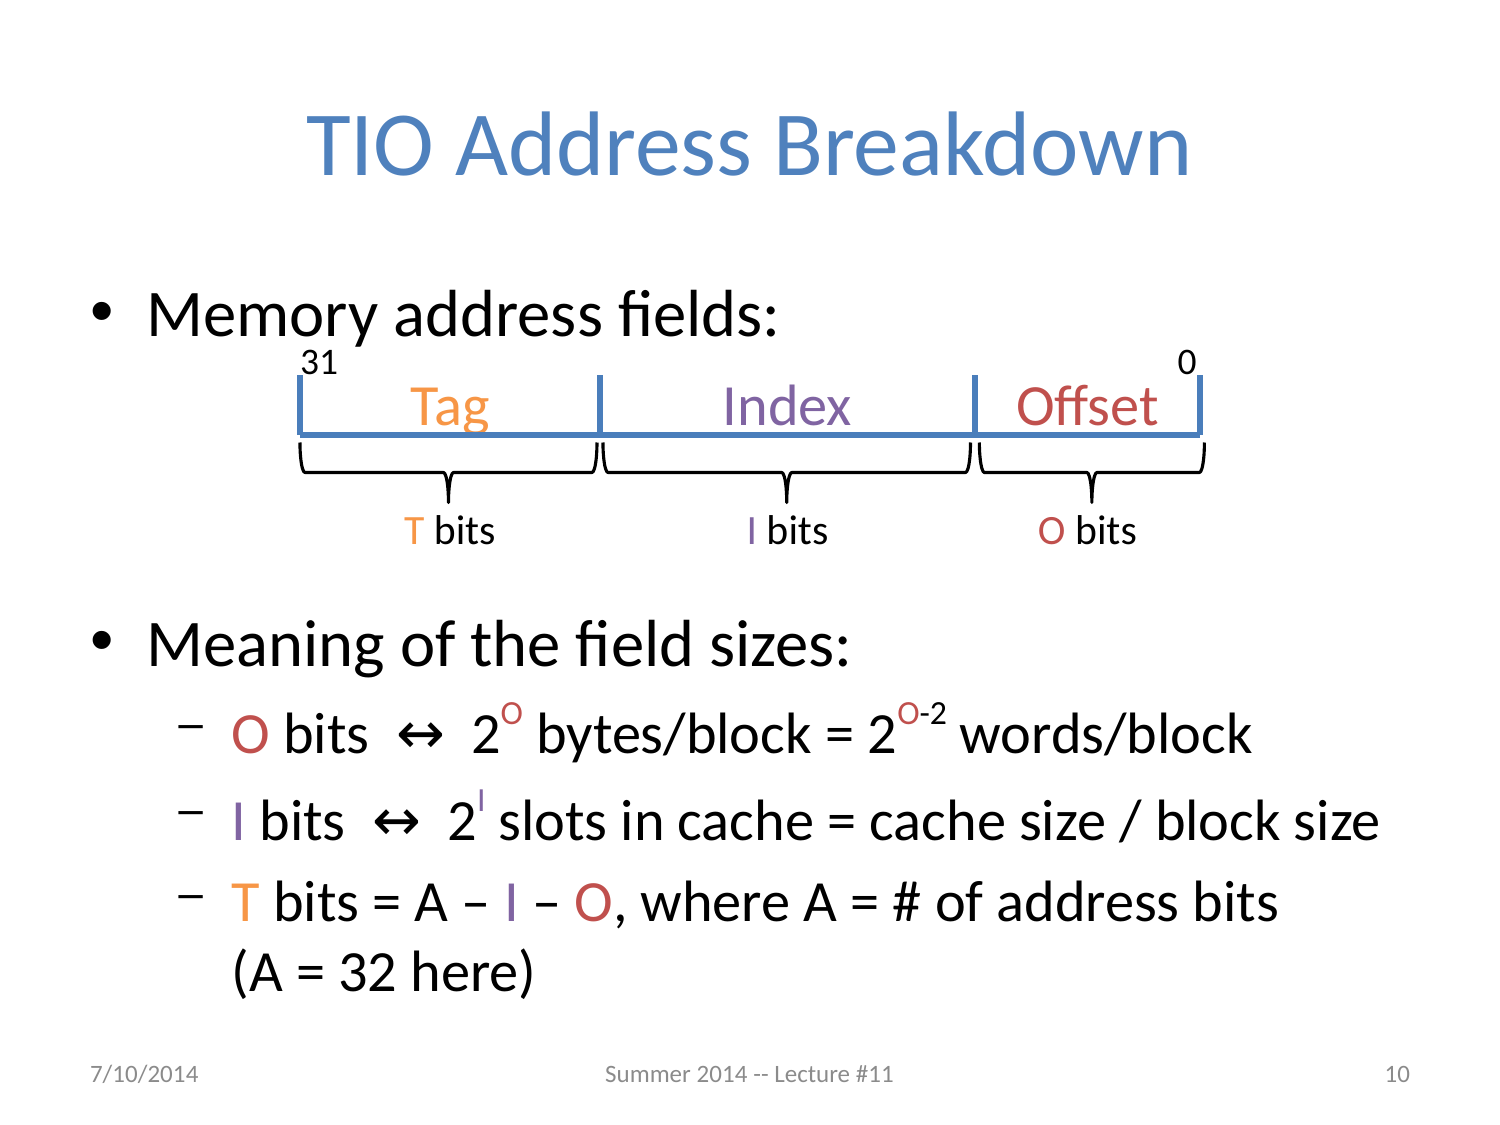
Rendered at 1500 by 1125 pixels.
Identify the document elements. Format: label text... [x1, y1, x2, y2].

slide_number 7/10/2014 [75, 1042, 425, 1103]
text_box 31 [285, 329, 354, 390]
text_box Index [599, 359, 974, 432]
text_box Tag [470, 400, 481, 411]
text_box Tag [468, 423, 483, 431]
text_box T bits [299, 495, 599, 561]
text_box 0 [1162, 329, 1212, 390]
slide_number <number> [1074, 1042, 1425, 1103]
list Memory address fields: Meaning of the field sizes: O bits ↔ 2O bytes/block = 2O-2 words/block I bits ↔ 2I slots in cache = cache size / block size T bits = A – I – O, where A = # of address bits (A = 32 here) [75, 262, 1425, 1073]
text_box Tag [303, 359, 599, 432]
title TIO Address Breakdown [75, 45, 1425, 233]
footer Summer 2014 -- Lecture #11 [512, 1042, 988, 1103]
text_box O bits [974, 495, 1200, 561]
text_box I bits [599, 495, 974, 561]
text_box Offset [974, 359, 1197, 432]
